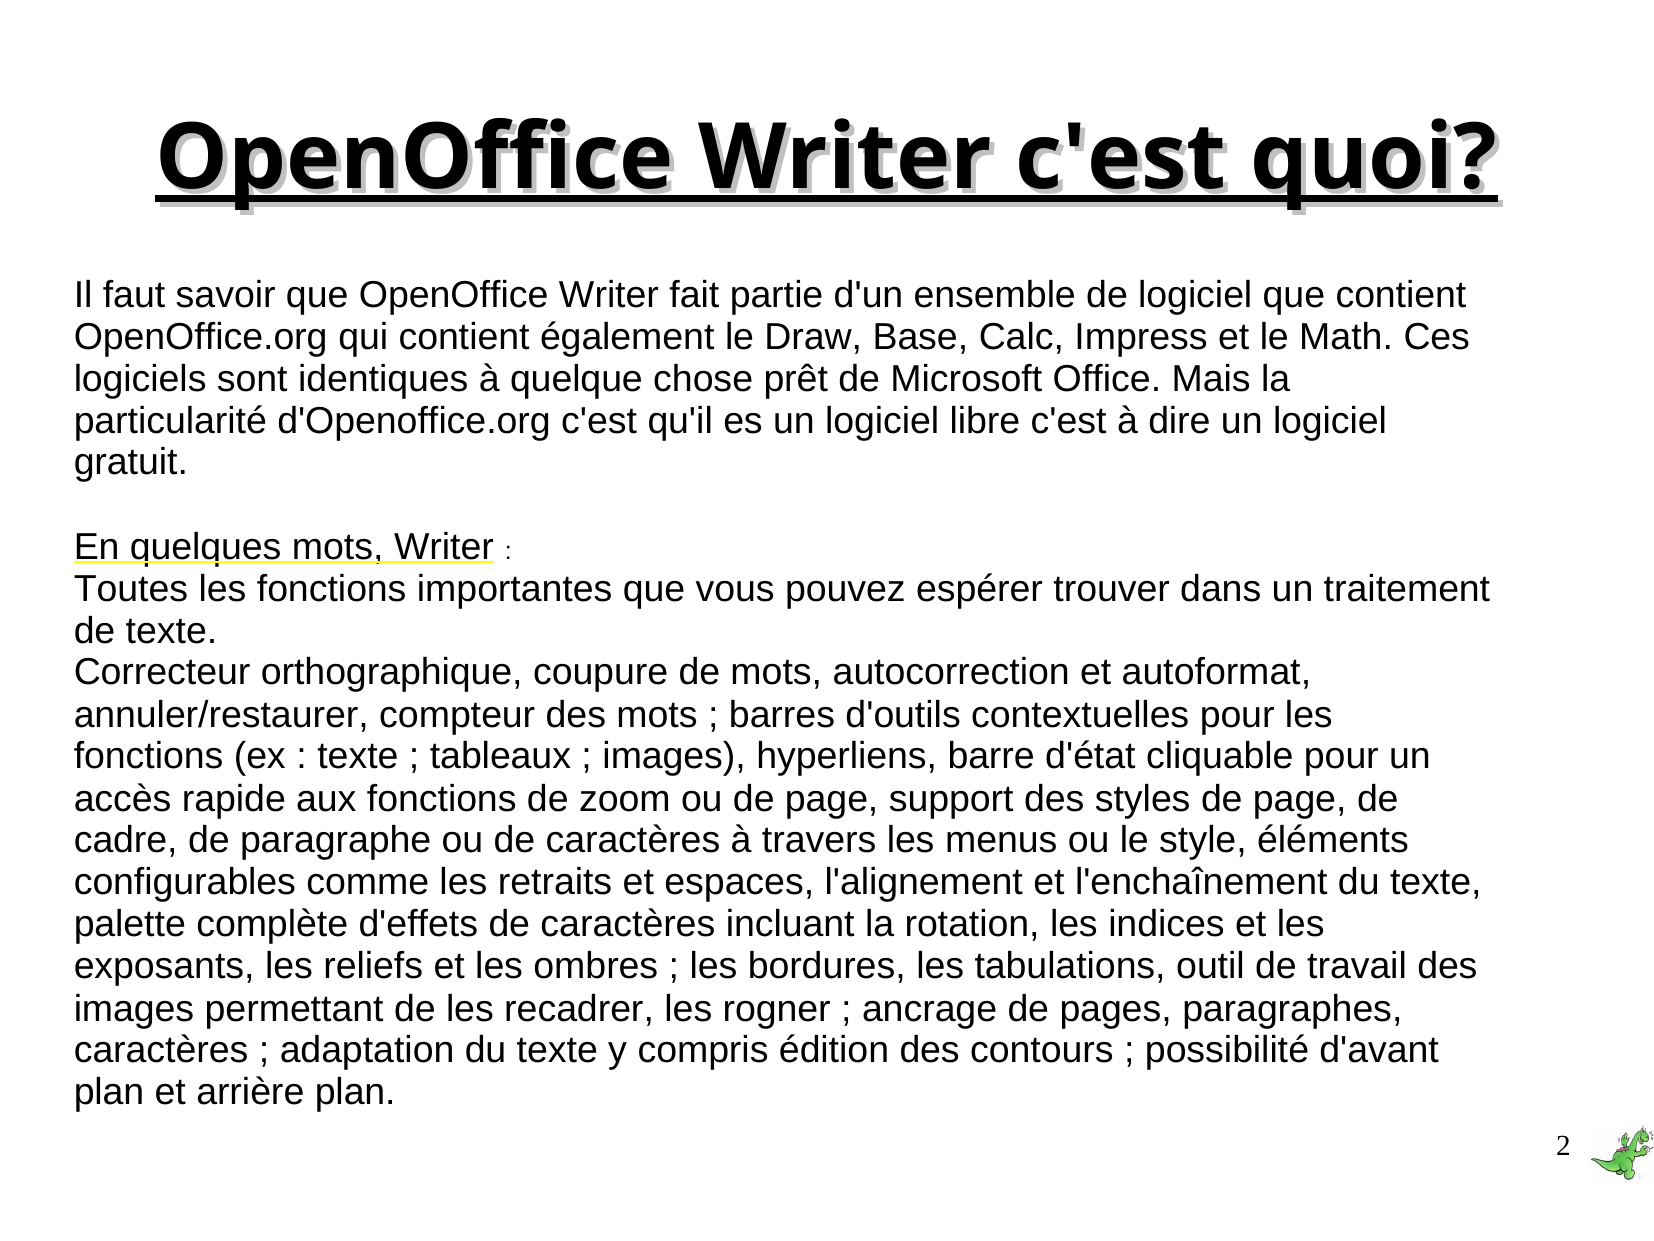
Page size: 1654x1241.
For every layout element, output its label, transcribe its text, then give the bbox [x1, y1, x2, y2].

text_box Il faut savoir que OpenOffice Writer fait partie d'un ensemble de logiciel que contient OpenOffice.org qui contient également le Draw, Base, Calc, Impress et le Math. Ces logiciels sont identiques à quelque chose prêt de Microsoft Office. Mais la particularité d'Openoffice.org c'est qu'il es un logiciel libre c'est à dire un logiciel gratuit. En quelques mots, Writer : Toutes les fonctions importantes que vous pouvez espérer trouver dans un traitement de texte. Correcteur orthographique, coupure de mots, autocorrection et autoformat, annuler/restaurer, compteur des mots ; barres d'outils contextuelles pour les fonctions (ex : texte ; tableaux ; images), hyperliens, barre d'état cliquable pour un accès rapide aux fonctions de zoom ou de page, support des styles de page, de cadre, de paragraphe ou de caractères à travers les menus ou le style, éléments configurables comme les retraits et espaces, l'alignement et l'enchaînement du texte, palette complète d'effets de caractères incluant la rotation, les indices et les exposants, les reliefs et les ombres ; les bordures, les tabulations, outil de travail des images permettant de les recadrer, les rogner ; ancrage de pages, paragraphes, caractères ; adaptation du texte y compris édition des contours ; possibilité d'avant plan et arrière plan. [59, 265, 1506, 1150]
title OpenOffice Writer c'est quoi? [82, 49, 1571, 257]
picture [1590, 1124, 1654, 1182]
